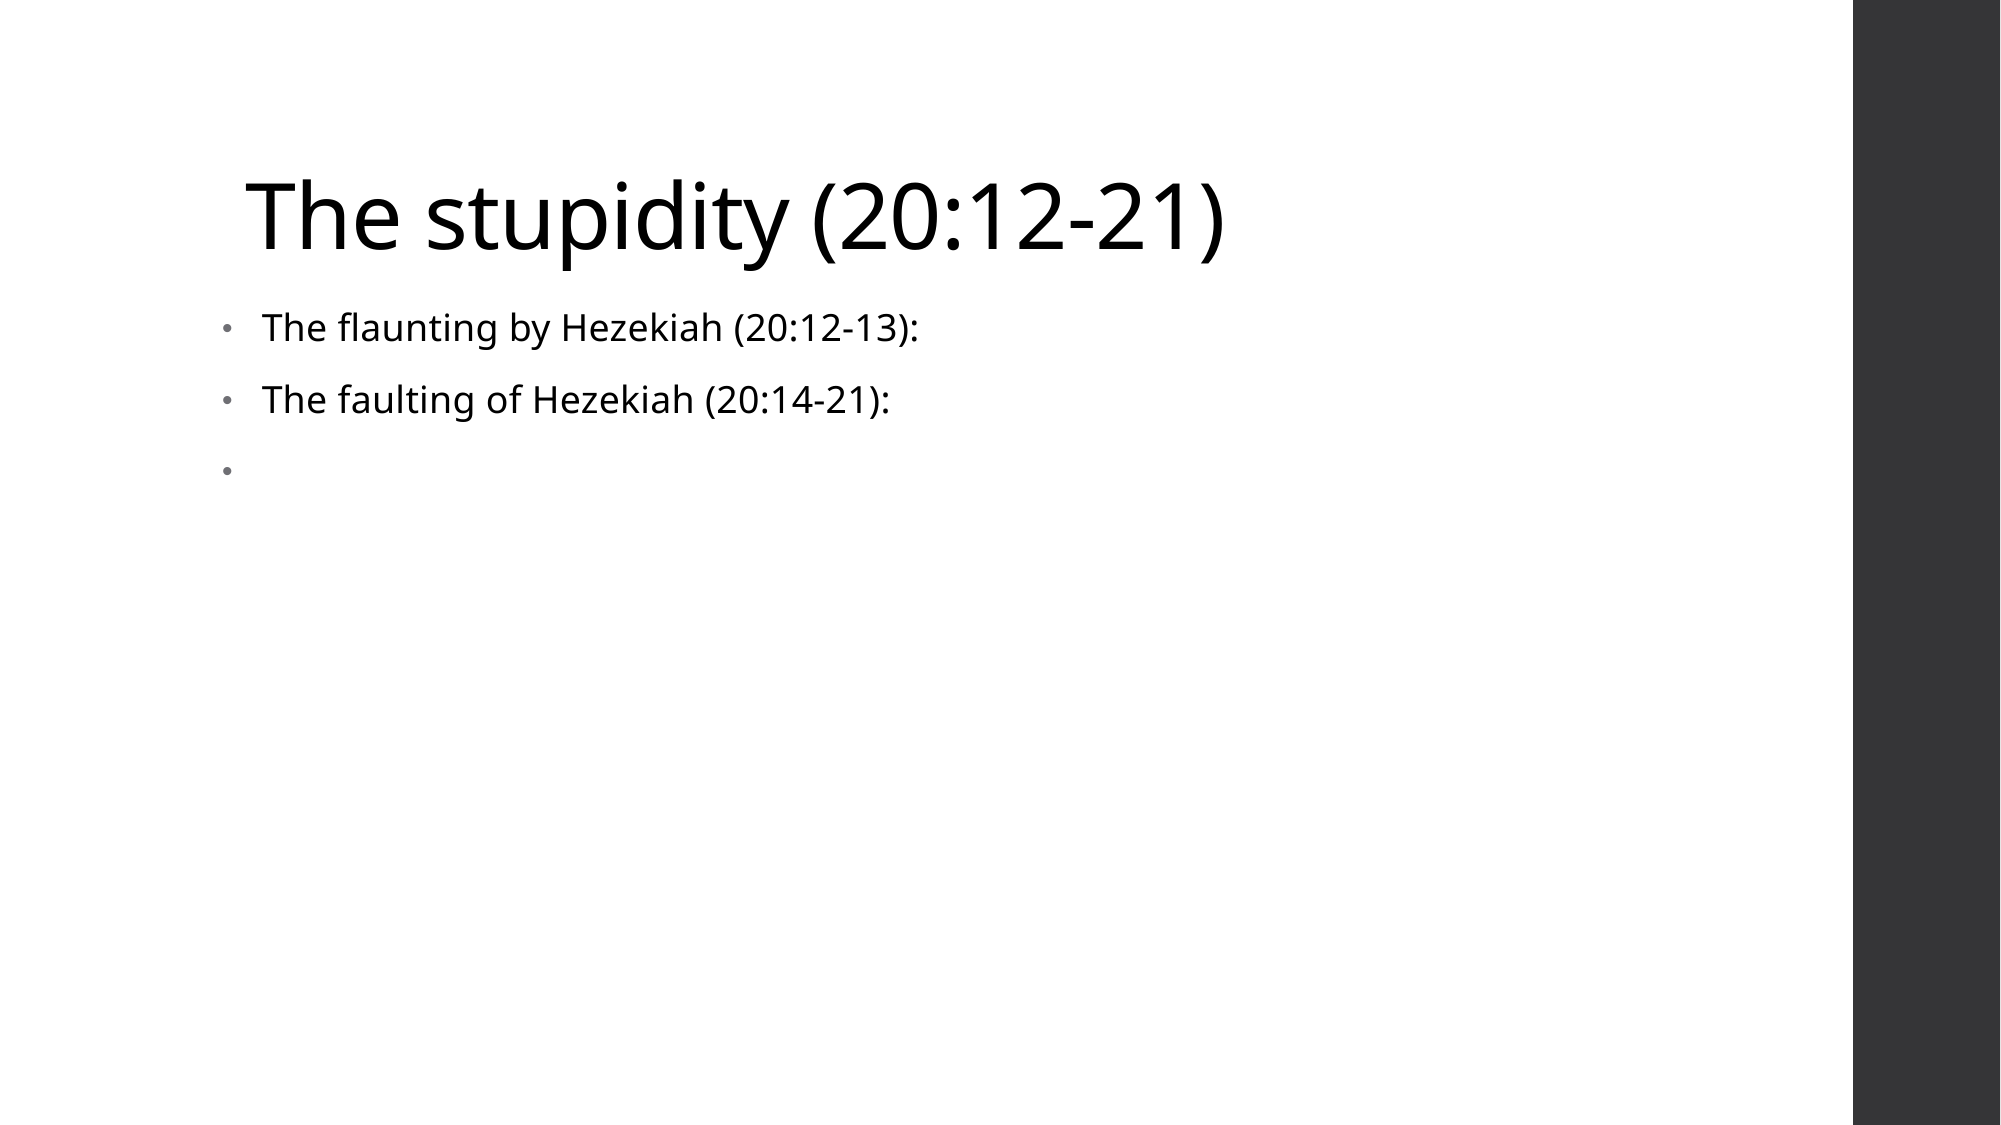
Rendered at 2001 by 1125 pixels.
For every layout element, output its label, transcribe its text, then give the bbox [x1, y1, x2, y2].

title The stupidity (20:12-21) [206, 60, 1797, 278]
list The flaunting by Hezekiah (20:12-13): The faulting of Hezekiah (20:14-21): [206, 299, 1617, 1014]
